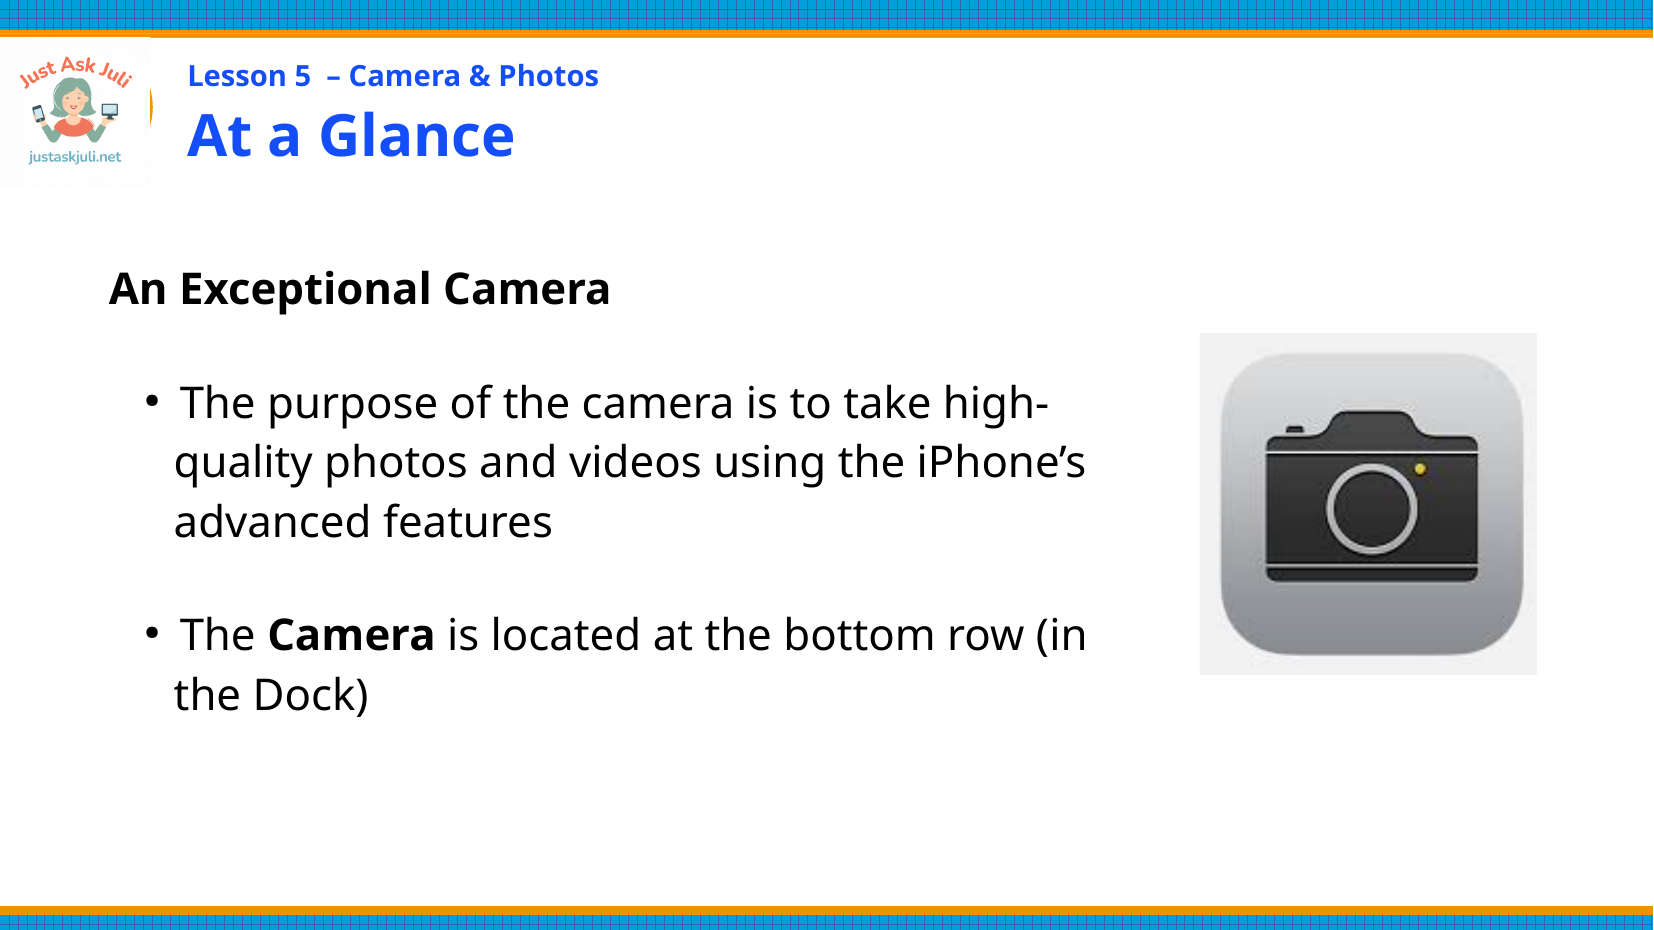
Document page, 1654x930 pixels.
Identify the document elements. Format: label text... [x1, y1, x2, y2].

text_box An Exceptional Camera The purpose of the camera is to take high-quality photos and videos using the iPhone’s advanced features The Camera is located at the bottom row (in the Dock) [102, 257, 1130, 724]
picture [0, 37, 150, 188]
text_box Lesson 5 – Camera & Photos At a Glance [187, 37, 1238, 192]
picture [1199, 333, 1537, 675]
